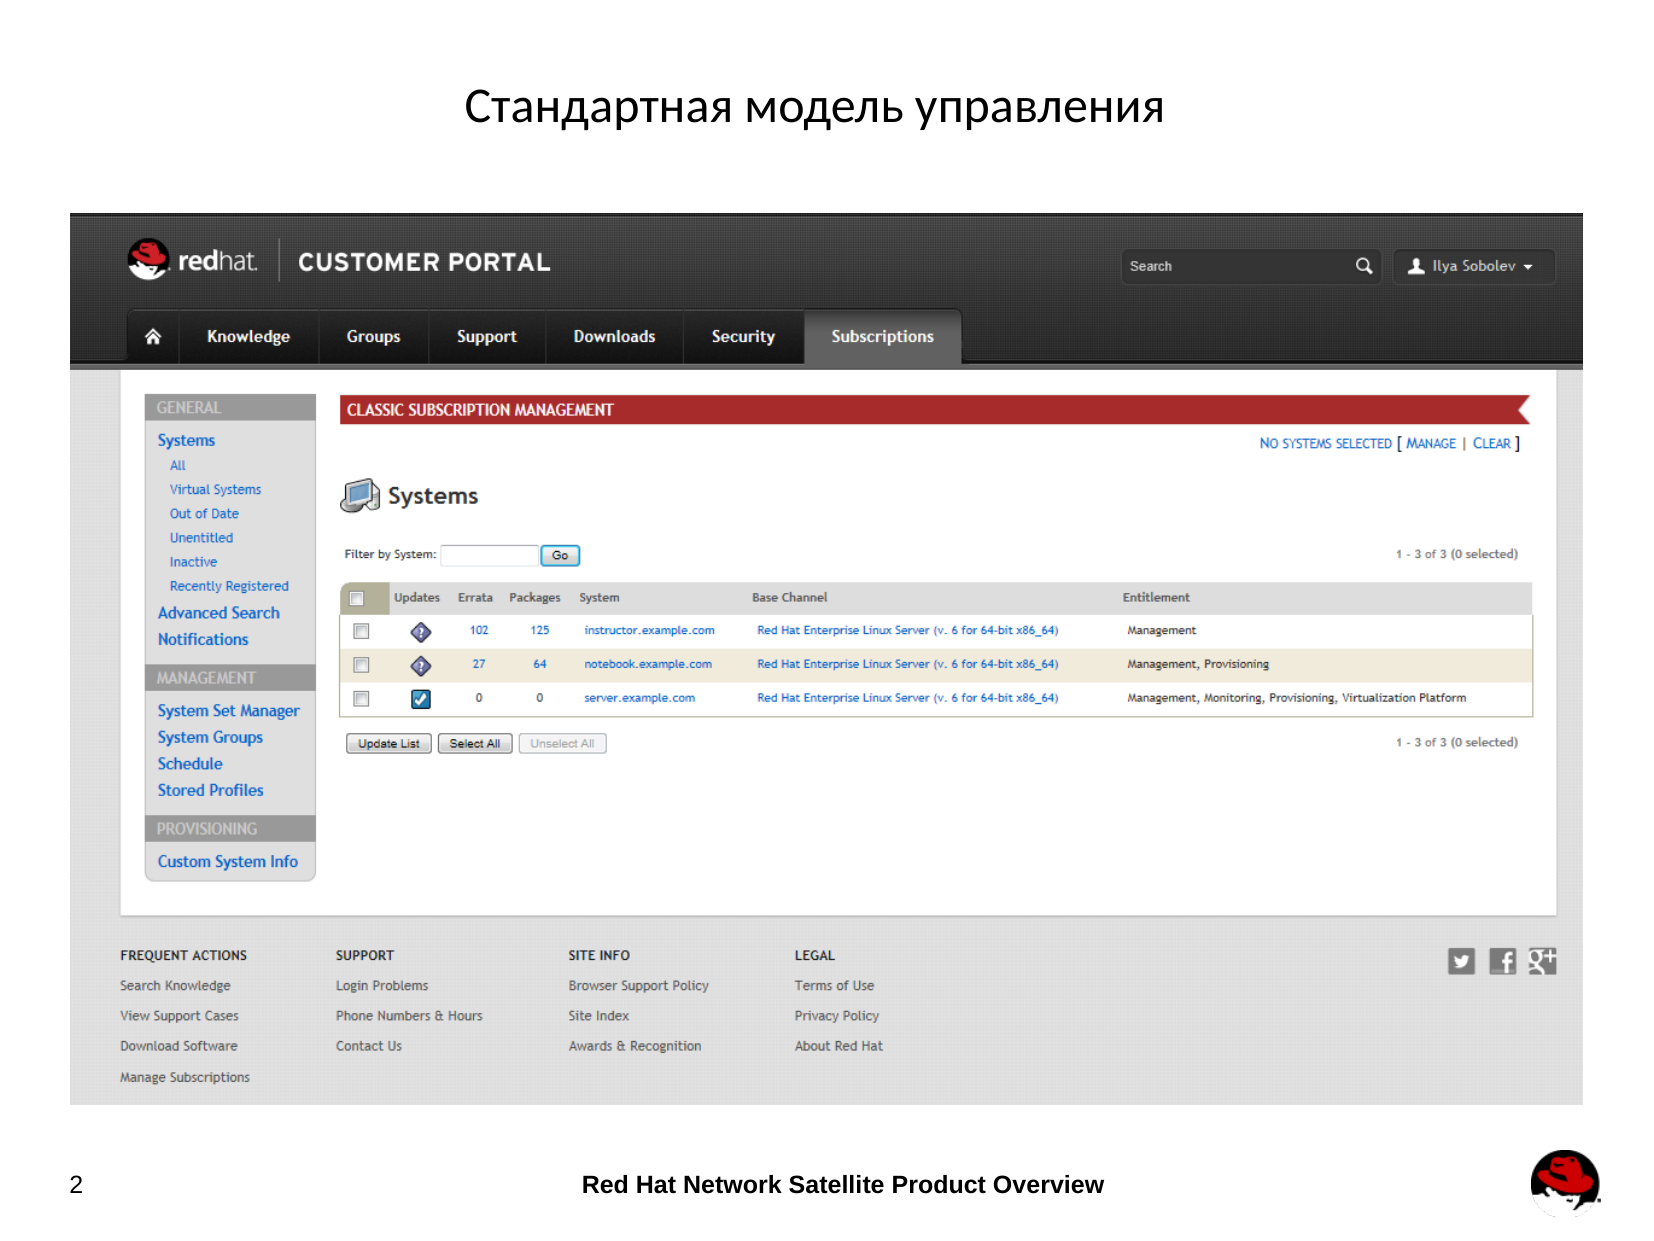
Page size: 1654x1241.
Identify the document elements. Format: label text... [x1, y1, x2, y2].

picture [1531, 1150, 1601, 1218]
text_box Стандартная модель управления [389, 64, 1241, 200]
picture [70, 213, 1583, 1105]
